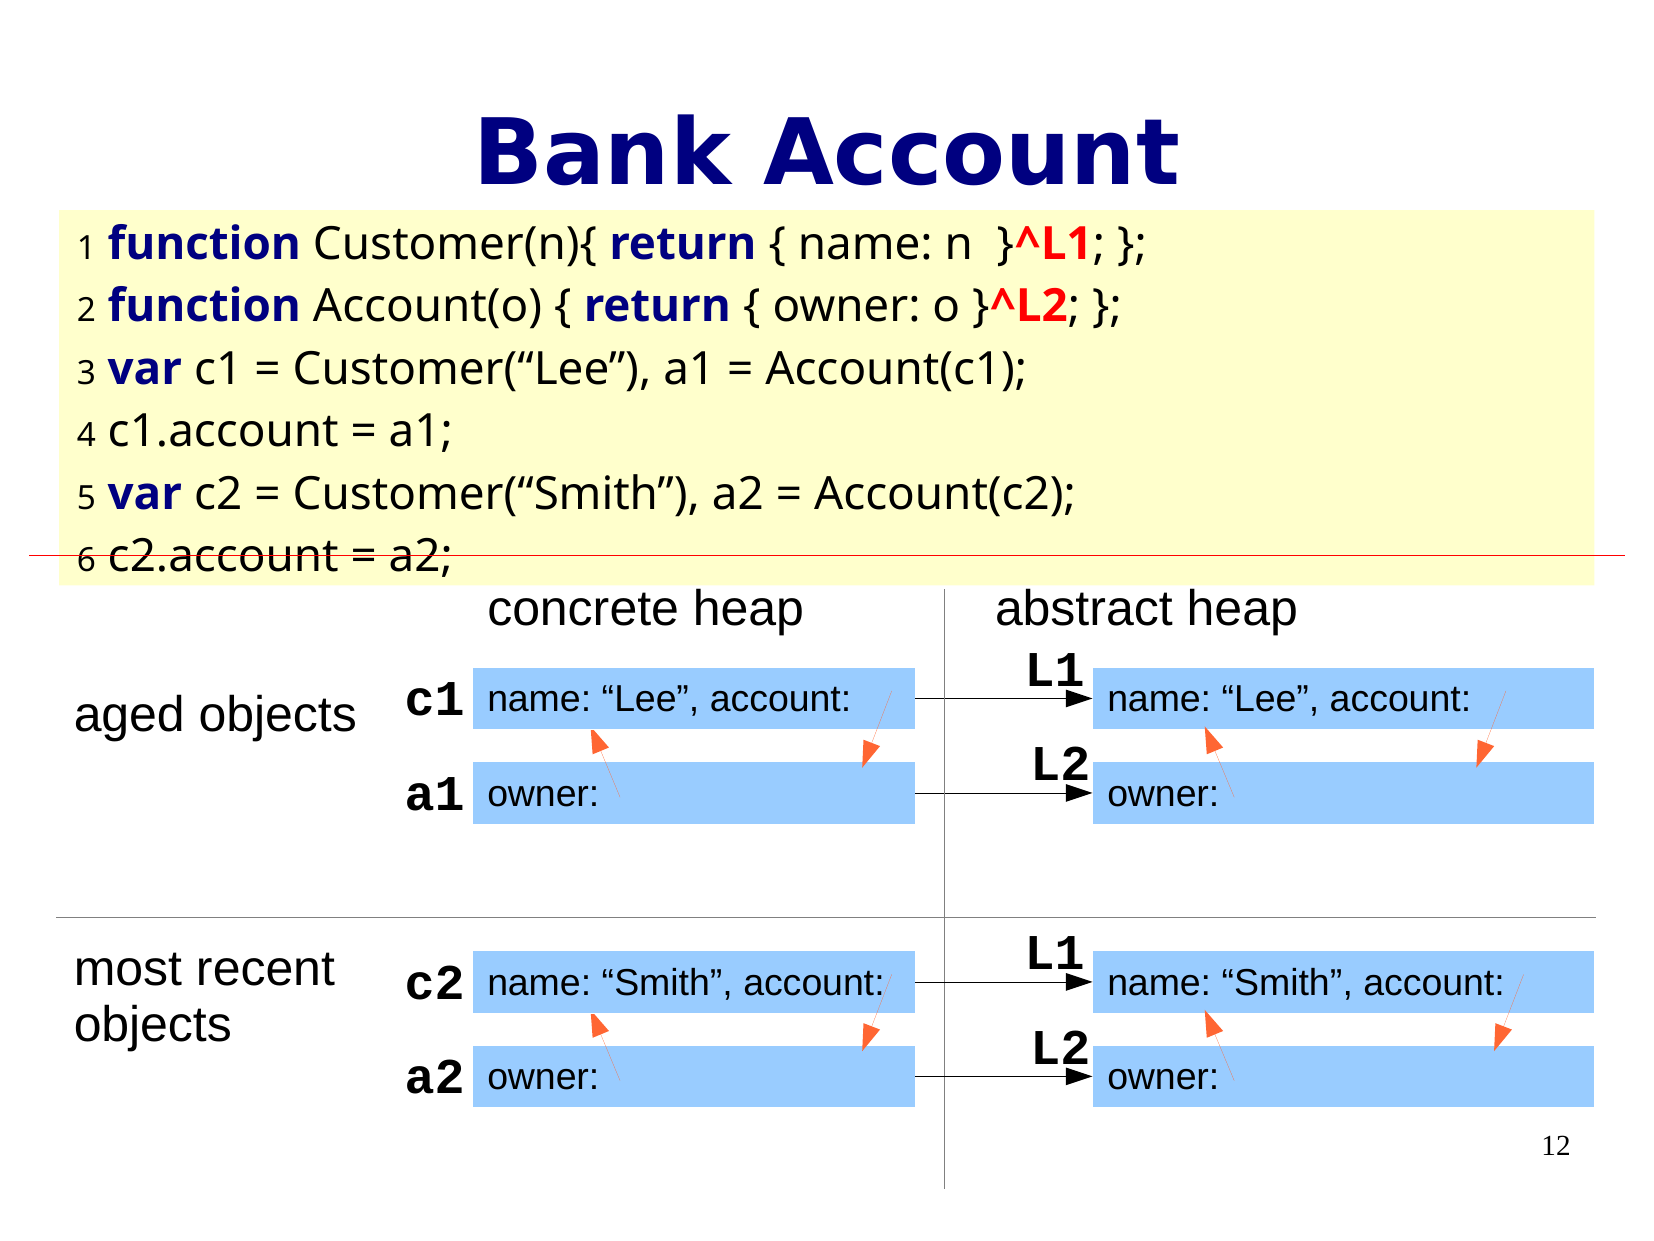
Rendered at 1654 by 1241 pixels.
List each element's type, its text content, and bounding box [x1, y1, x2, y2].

text_box abstract heap [980, 572, 1388, 644]
text_box most recent objects [59, 933, 414, 1060]
text_box name: “Lee”, account: [508, 667, 916, 730]
text_box aged objects [59, 679, 414, 750]
text_box owner: [508, 761, 916, 825]
text_box owner: [508, 1045, 916, 1108]
text_box a2 [389, 1044, 508, 1117]
text_box concrete heap [472, 573, 845, 644]
text_box L1 [1009, 920, 1111, 993]
text_box owner: [1092, 761, 1595, 825]
text_box a1 [389, 761, 508, 833]
text_box owner: [1092, 1045, 1595, 1108]
text_box L2 [1015, 731, 1117, 804]
text_box c1 [389, 666, 508, 739]
text_box c2 [389, 950, 508, 1022]
text_box name: “Smith”, account: [1092, 950, 1595, 1014]
text_box L2 [1015, 1015, 1117, 1087]
text_box name: “Lee”, account: [1092, 667, 1595, 730]
text_box name: “Smith”, account: [508, 950, 916, 1014]
title Bank Account [82, 49, 1571, 210]
text_box L1 [1009, 644, 1111, 709]
list 1 function Customer(n){ return { name: n }^L1; }; 2 function Account(o) { return { owner: o }^L2; }; 3 var c1 = Customer(“Lee”), a1 = Account(c1); 4 c1.account = a1; 5 var c2 = Customer(“Smith”), a2 = Account(c2); 6 c2.account = a2; [59, 210, 1595, 555]
